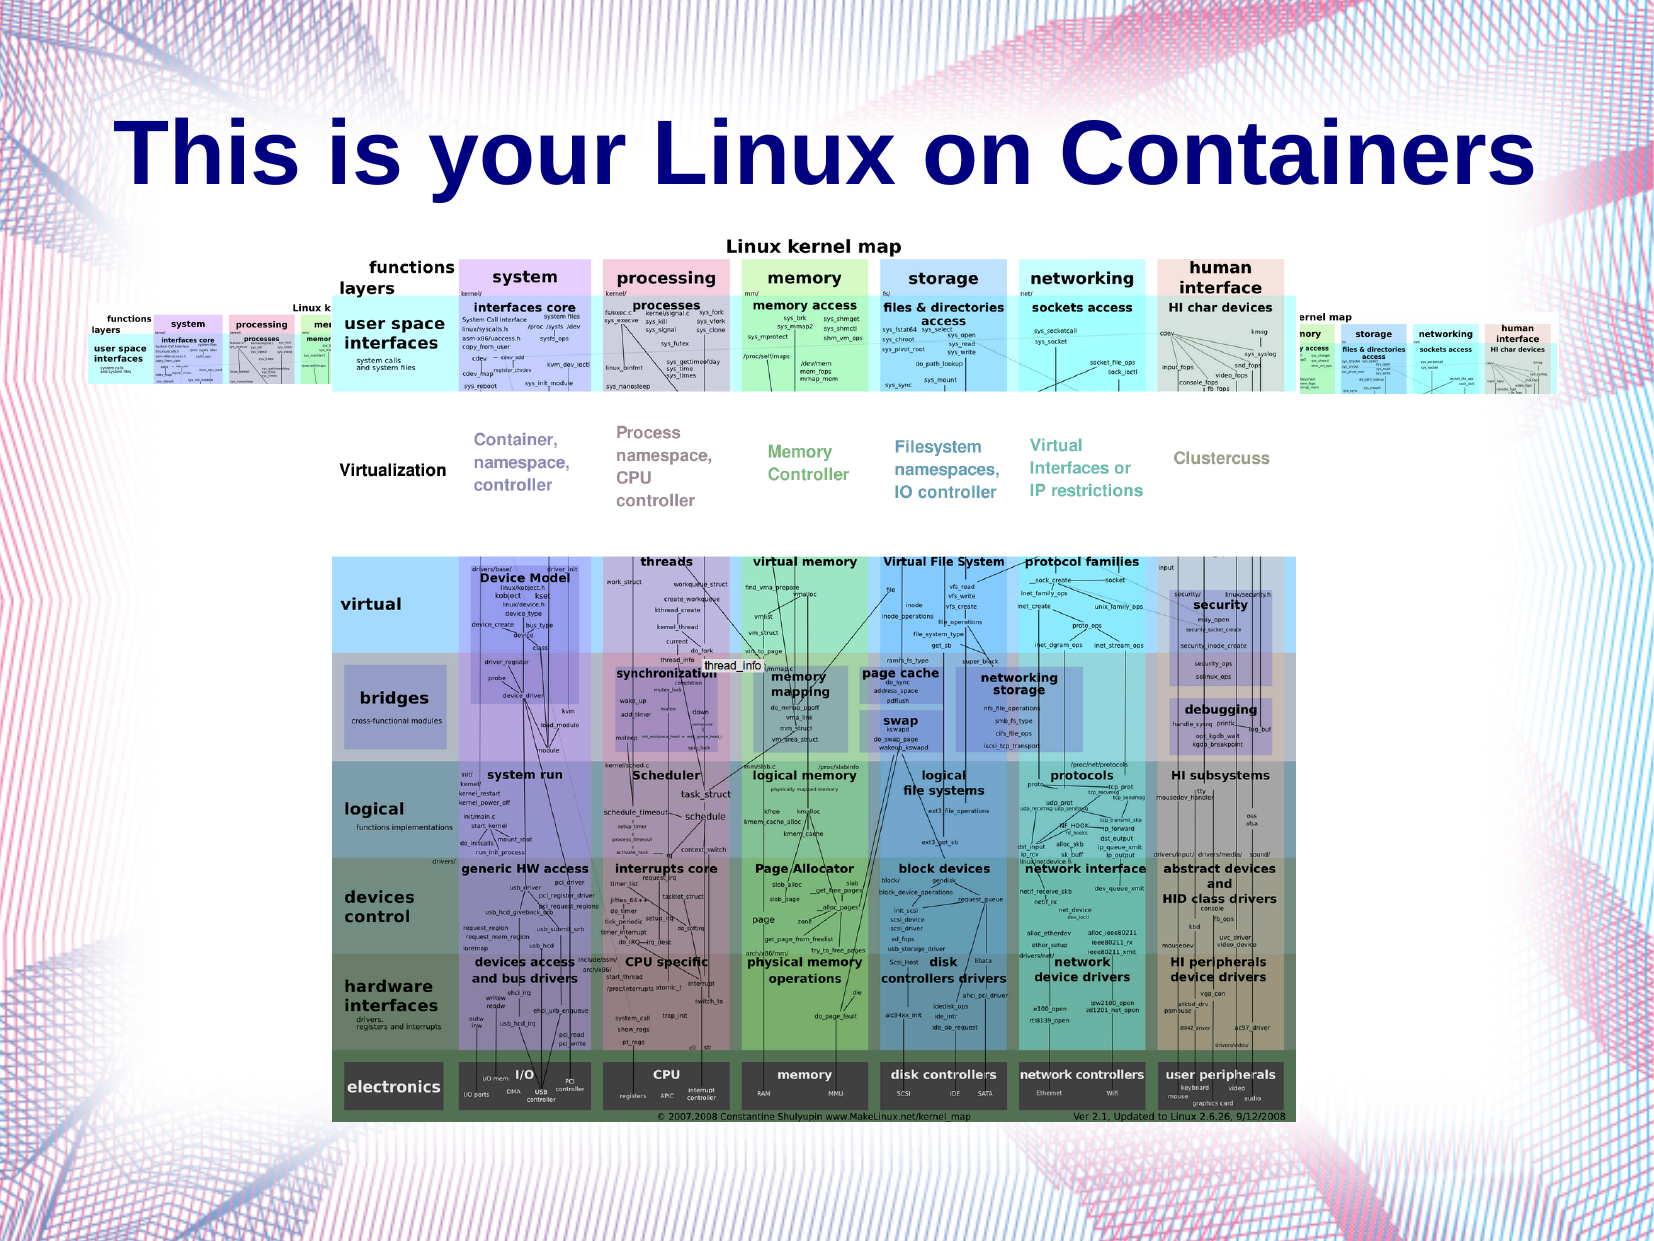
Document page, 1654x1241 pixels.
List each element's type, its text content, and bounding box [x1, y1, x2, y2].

picture [0, 0, 1654, 1241]
title This is your Linux on Containers [82, 56, 1571, 250]
